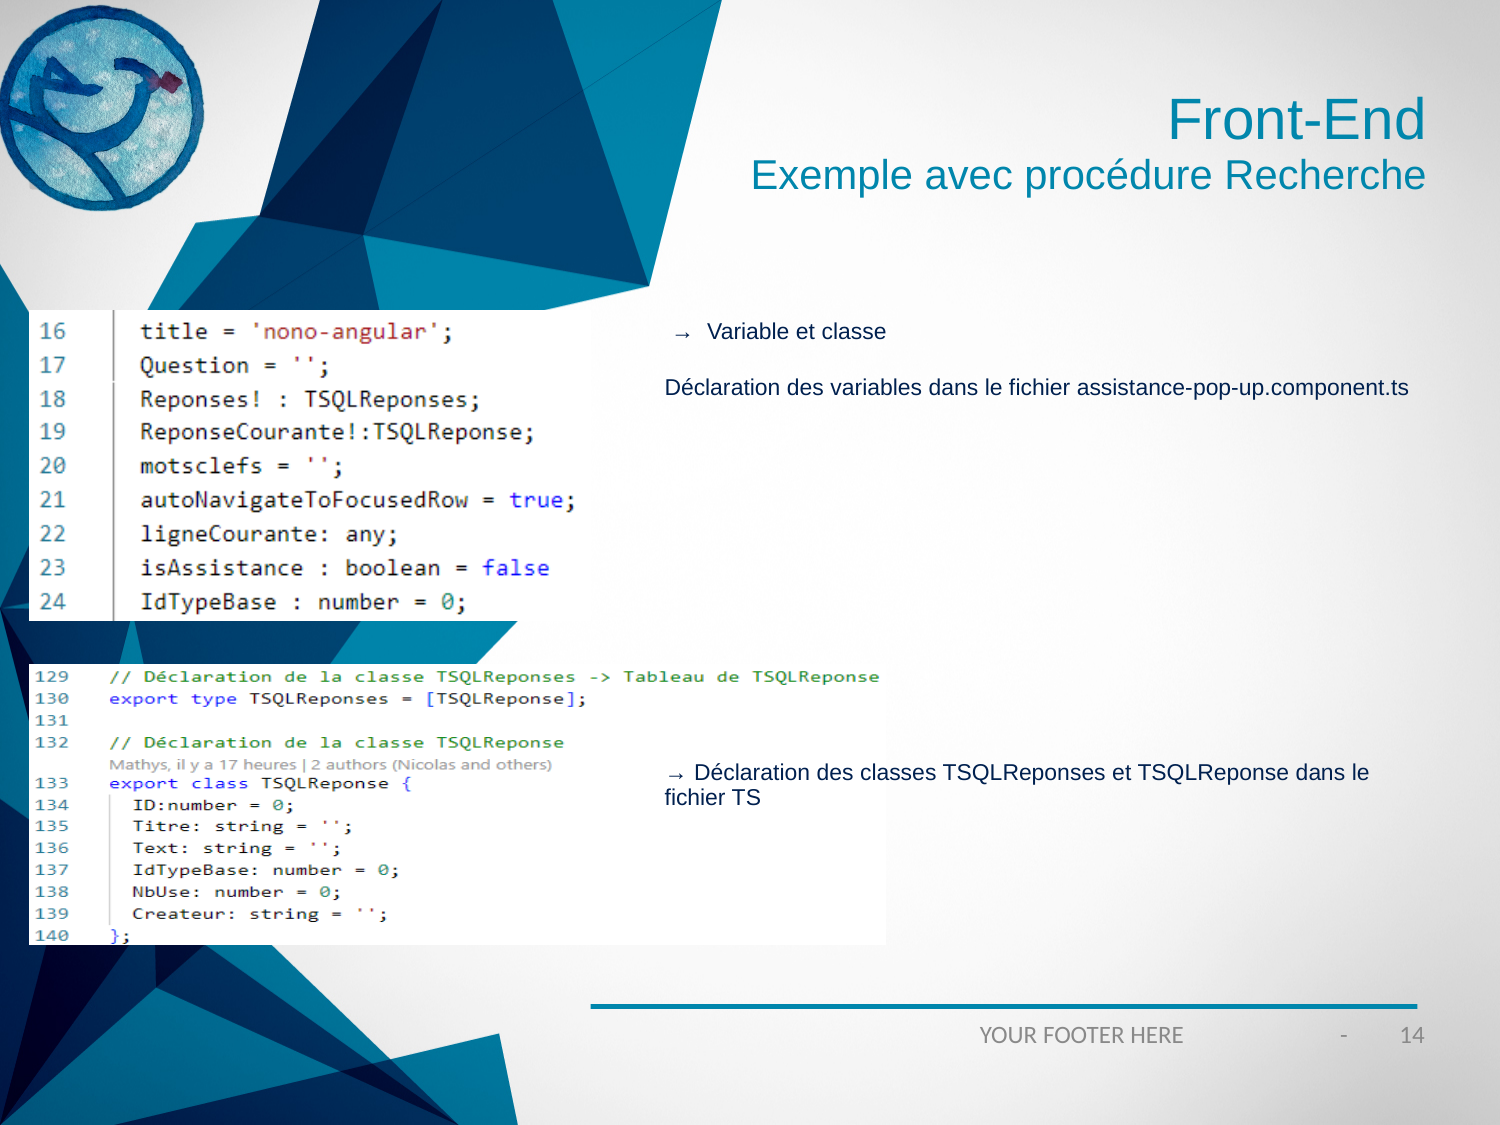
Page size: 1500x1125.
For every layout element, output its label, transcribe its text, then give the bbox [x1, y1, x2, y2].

list → Variable et classe Déclaration des variables dans le fichier assistance-pop-up.component.ts → Déclaration des classes TSQLReponses et TSQLReponse dans le fichier TS [593, 264, 1429, 946]
picture [0, 0, 1500, 1125]
title Front-End Exemple avec procédure Recherche [710, 48, 1427, 237]
